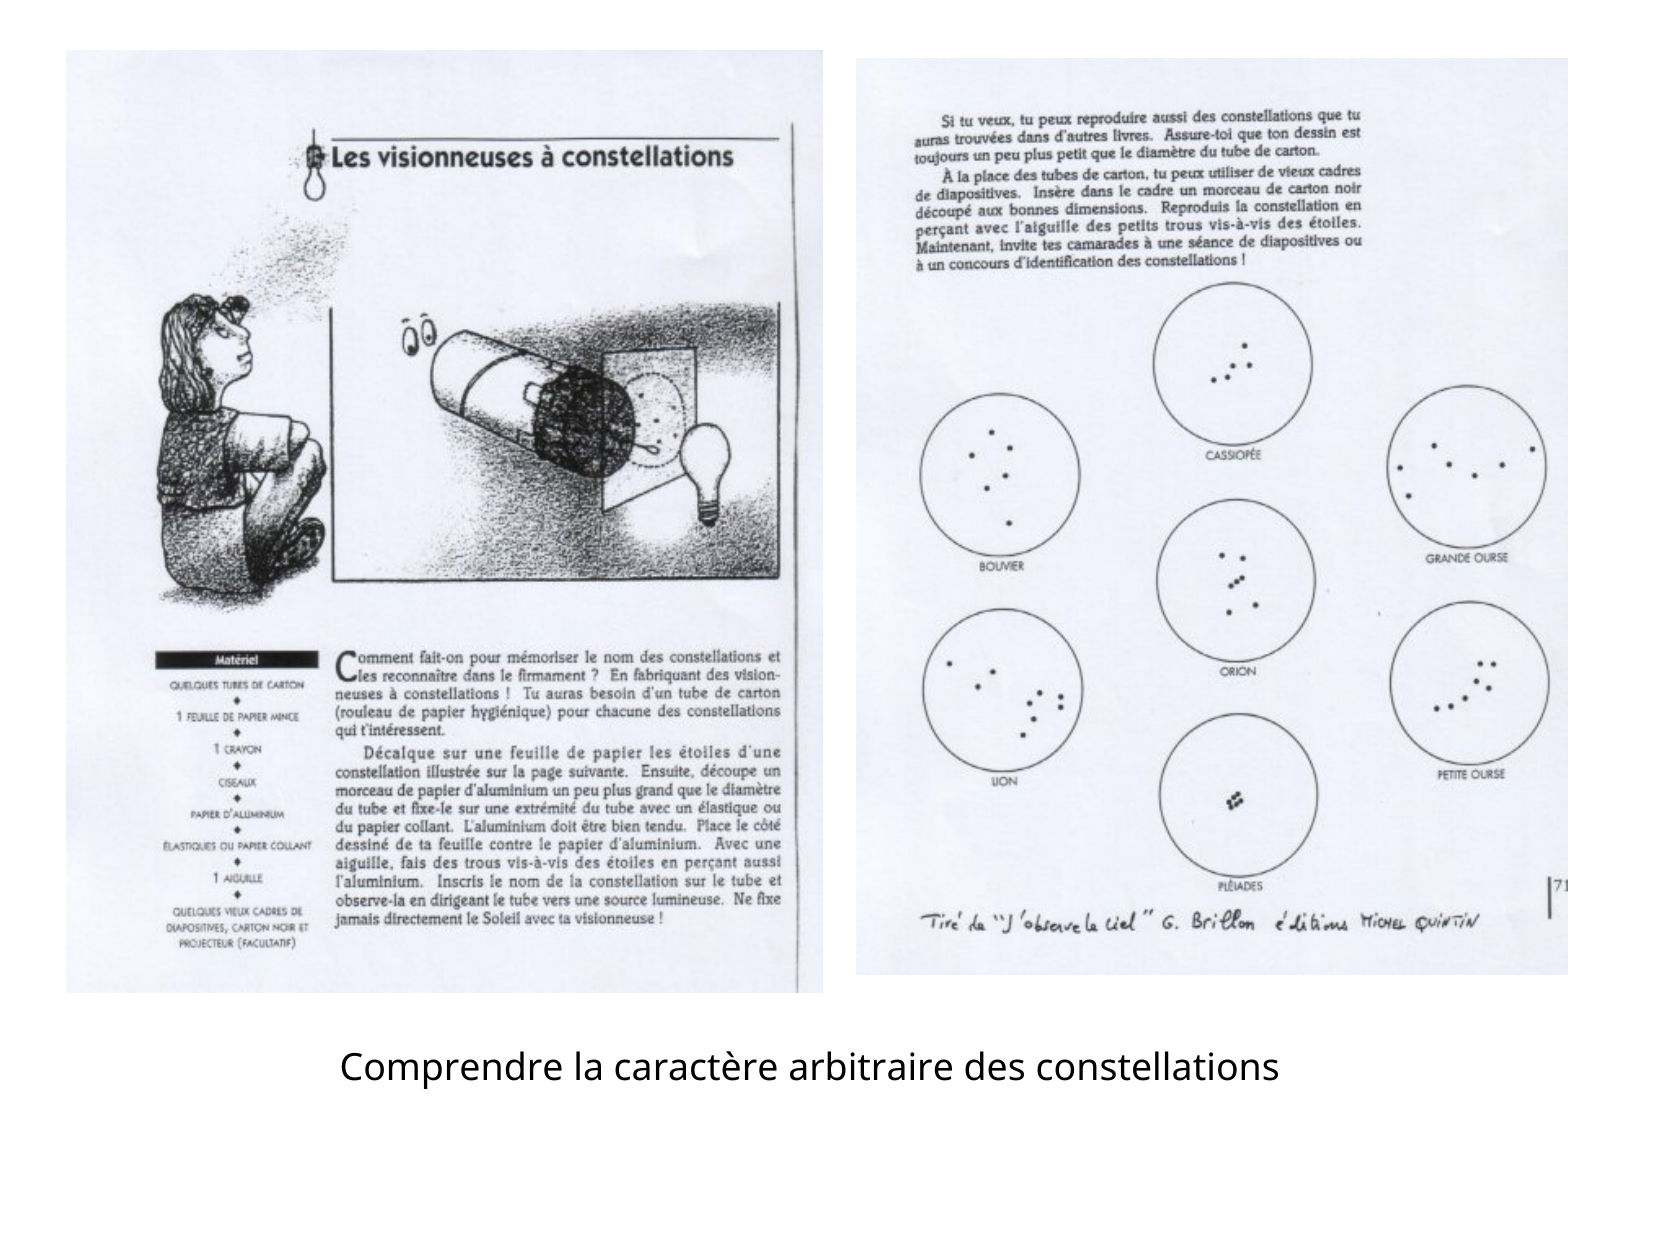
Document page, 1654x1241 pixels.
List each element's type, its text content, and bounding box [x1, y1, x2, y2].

picture [66, 50, 823, 993]
text_box Comprendre la caractère arbitraire des constellations [324, 1033, 1536, 1093]
picture [856, 58, 1568, 975]
